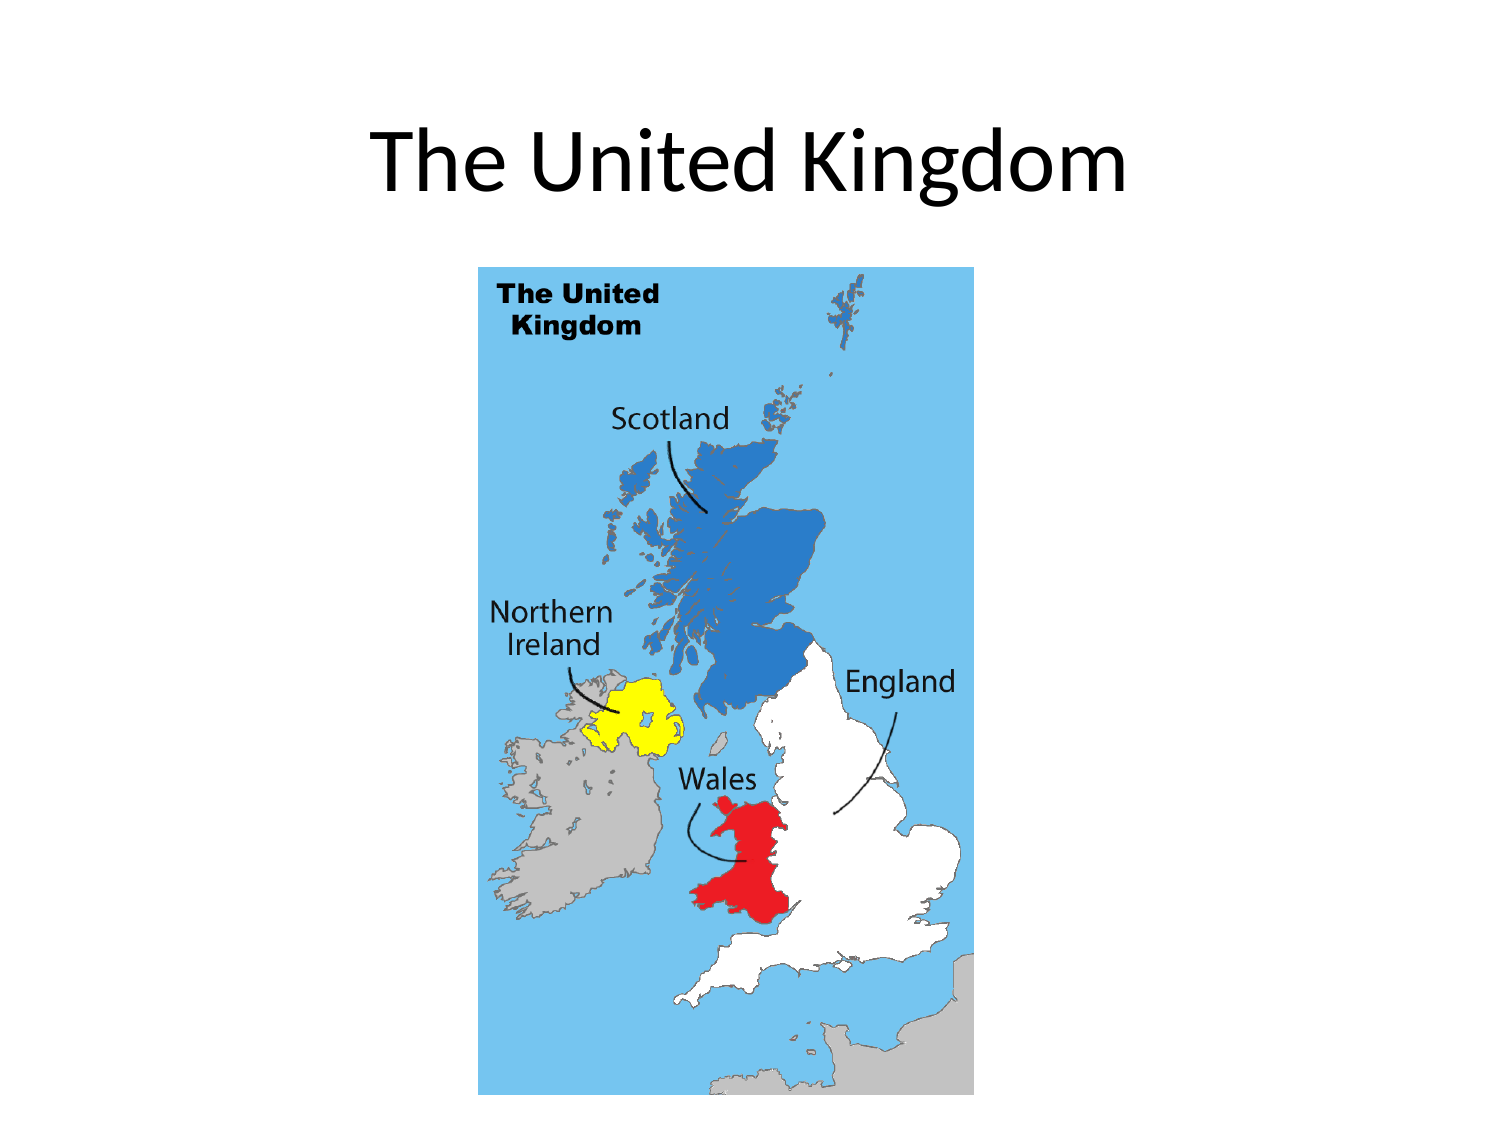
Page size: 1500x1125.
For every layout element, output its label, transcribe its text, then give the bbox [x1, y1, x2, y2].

picture [478, 267, 974, 1095]
title The United Kingdom [112, 54, 1388, 256]
